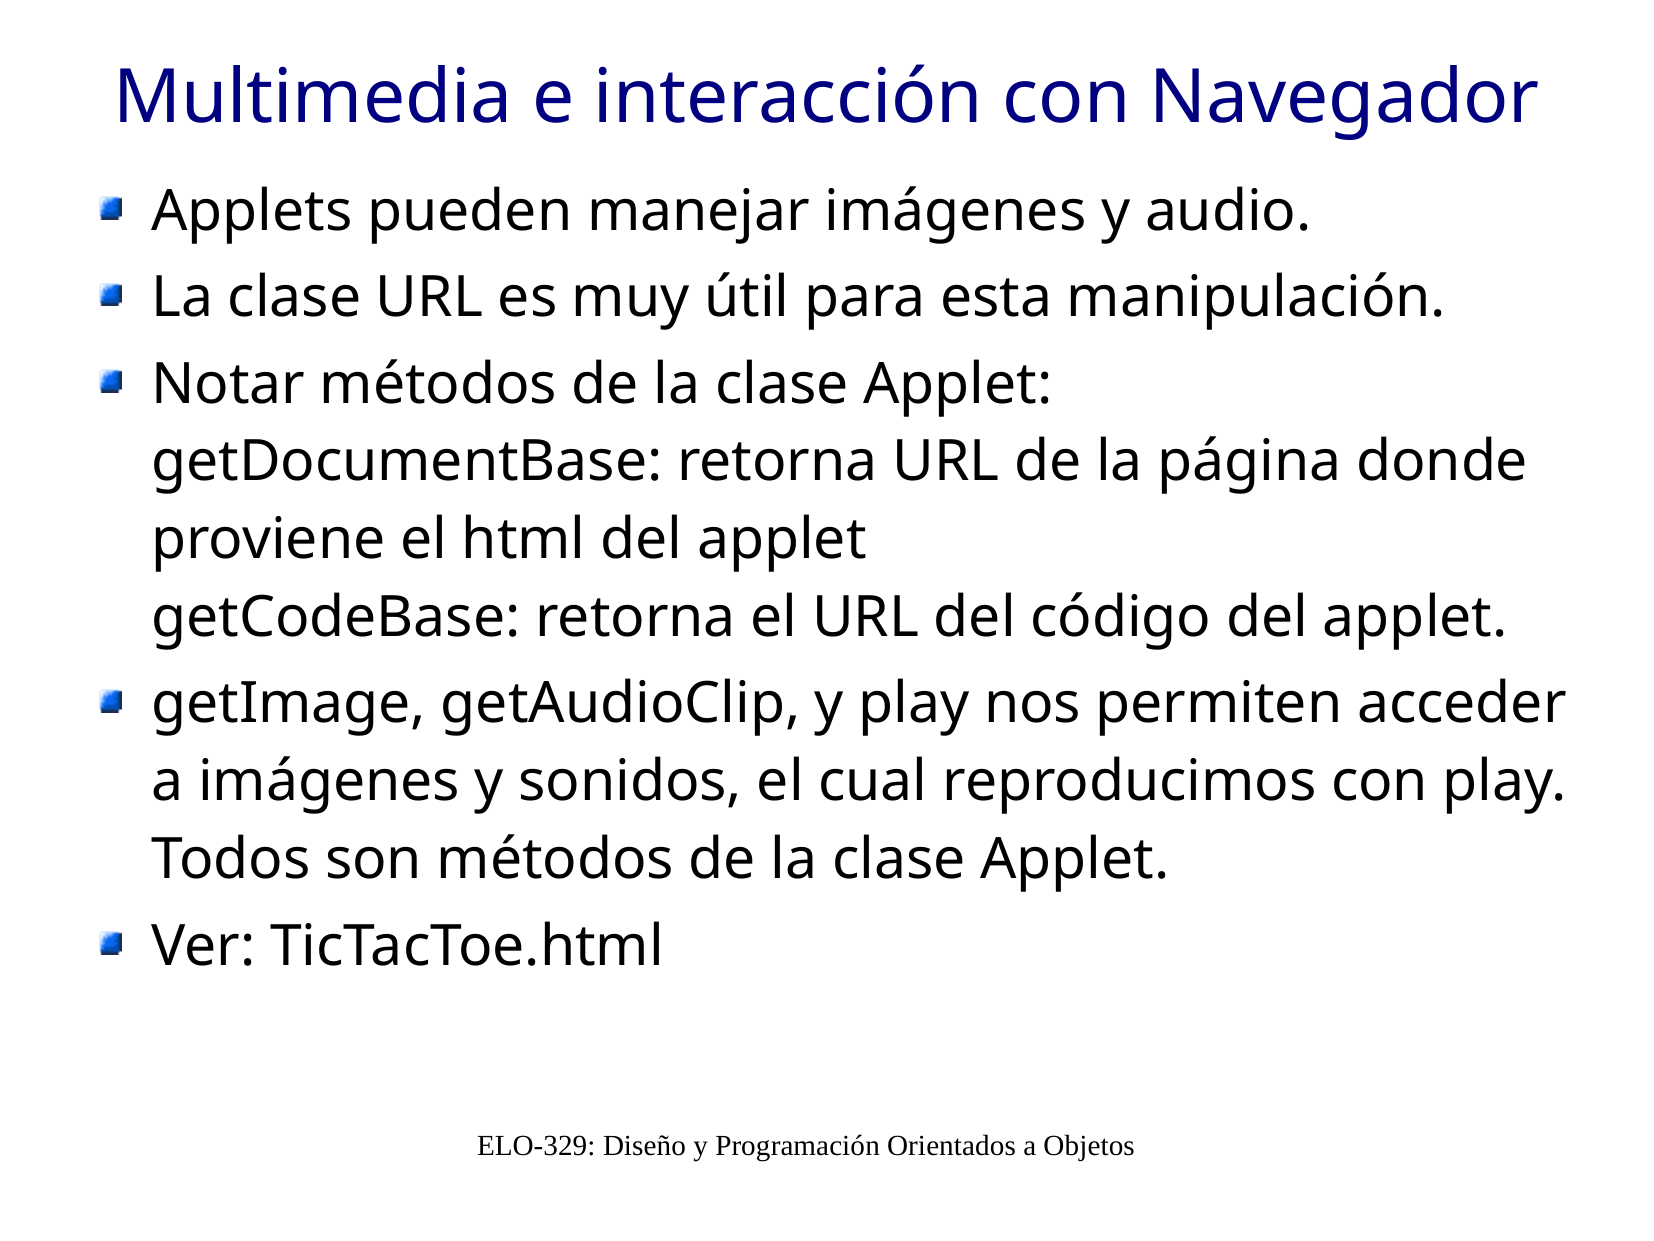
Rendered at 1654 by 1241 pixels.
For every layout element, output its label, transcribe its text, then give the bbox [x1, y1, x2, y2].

title Multimedia e interacción con Navegador [82, 43, 1571, 145]
list Applets pueden manejar imágenes y audio. La clase URL es muy útil para esta manipulación. Notar métodos de la clase Applet: getDocumentBase: retorna URL de la página donde proviene el html del applet getCodeBase: retorna el URL del código del applet. getImage, getAudioClip, y play nos permiten acceder a imágenes y sonidos, el cual reproducimos con play. Todos son métodos de la clase Applet. Ver: TicTacToe.html [81, 169, 1571, 1124]
